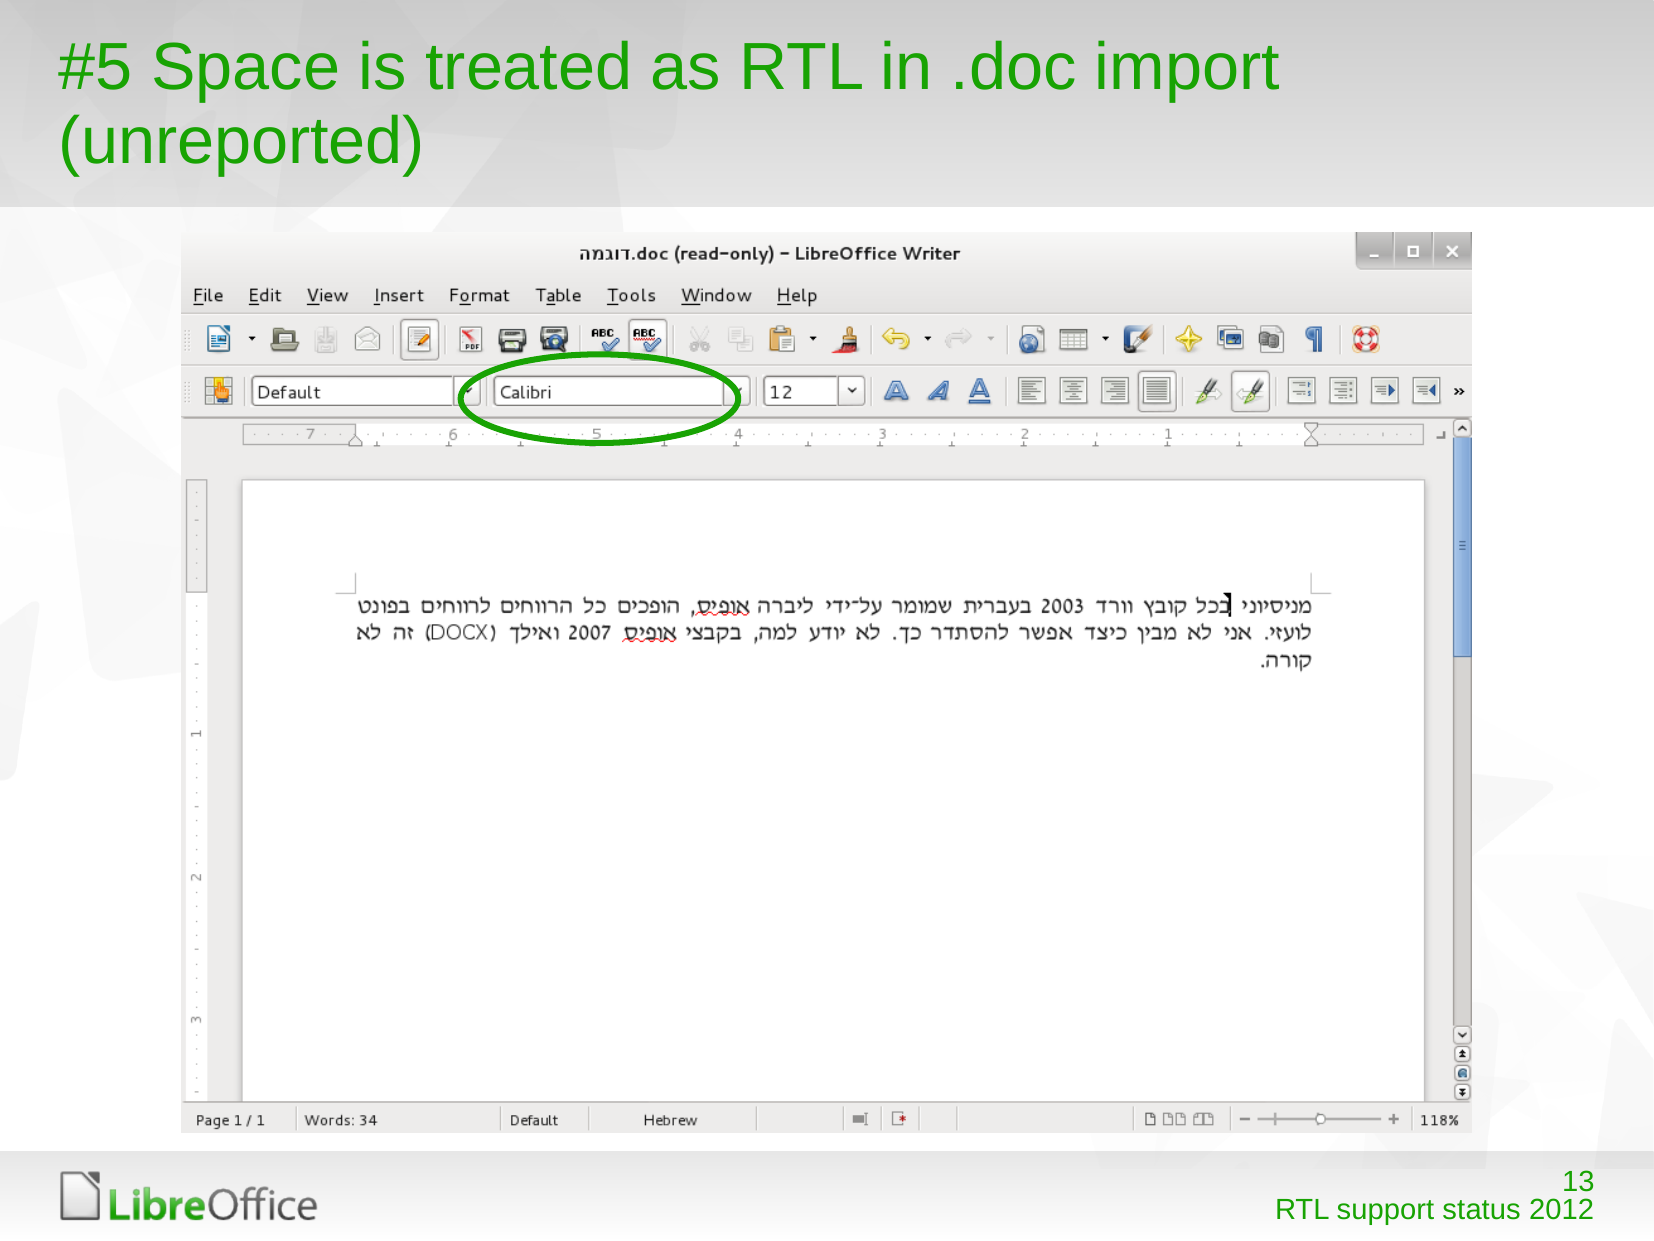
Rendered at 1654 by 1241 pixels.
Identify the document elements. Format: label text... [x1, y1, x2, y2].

title #5 Space is treated as RTL in .doc import (unreported) [59, 28, 1595, 179]
picture [41, 1152, 337, 1240]
picture [0, 0, 1654, 1169]
